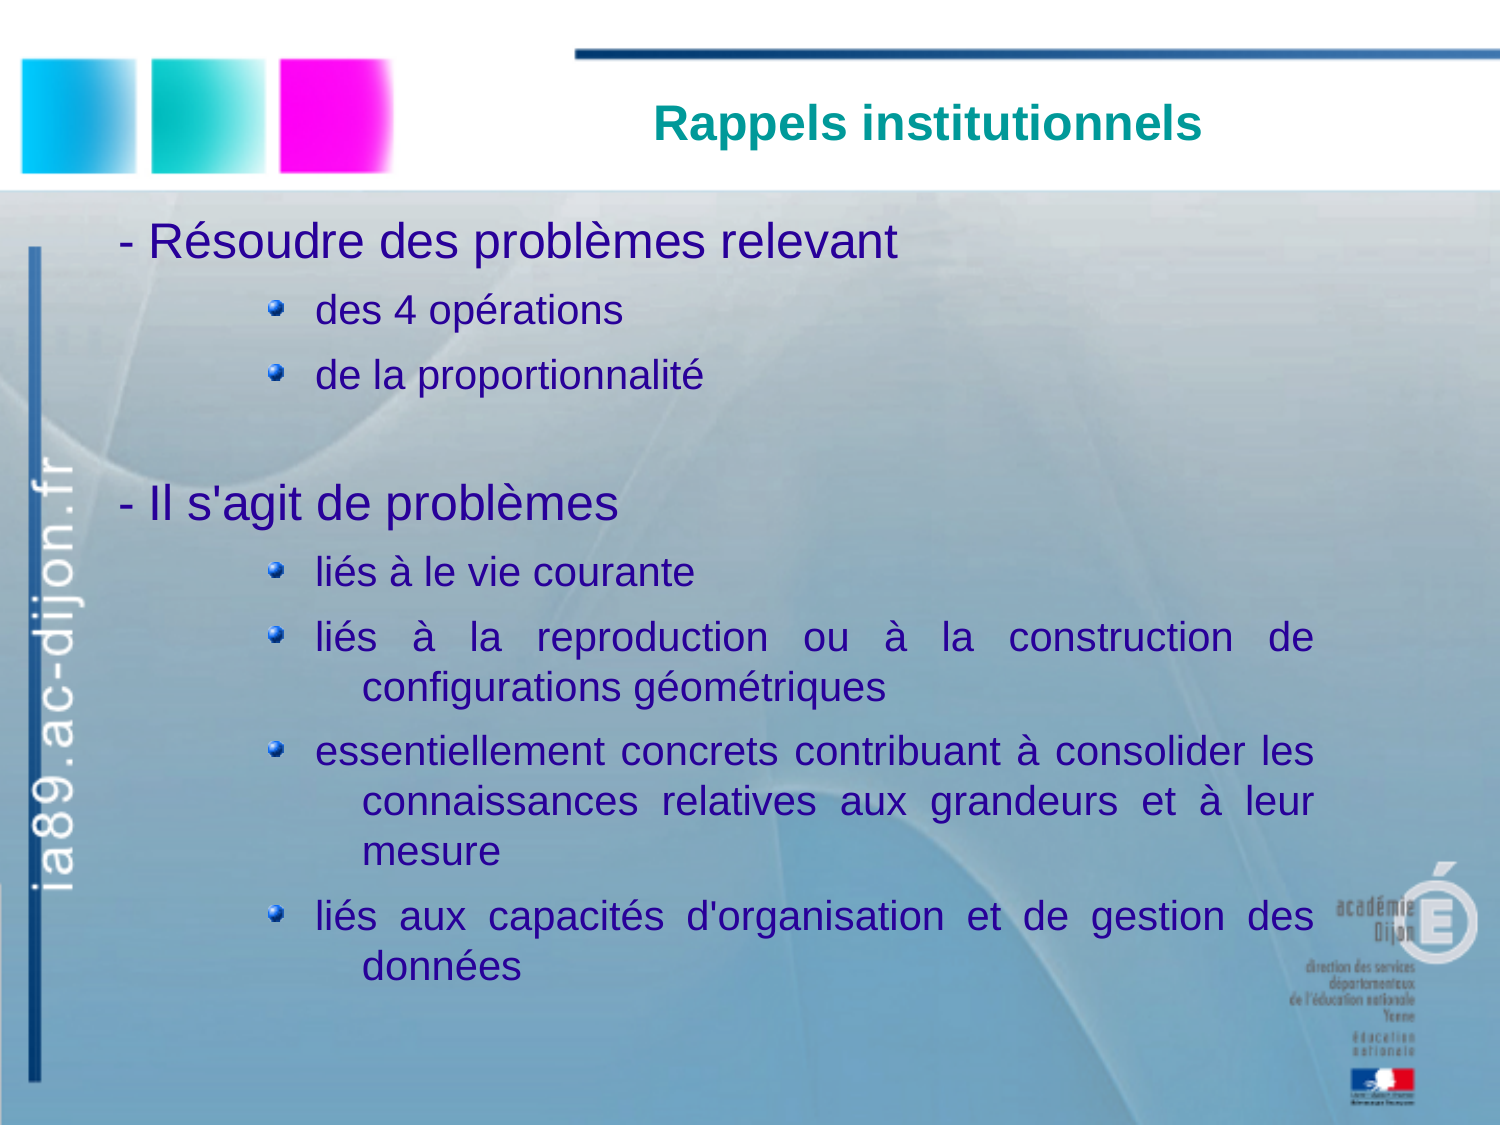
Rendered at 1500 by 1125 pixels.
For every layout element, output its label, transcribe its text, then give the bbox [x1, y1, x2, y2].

text_box Rappels institutionnels [454, 82, 1404, 159]
list - Résoudre des problèmes relevant des 4 opérations de la proportionnalité - Il s'agit de problèmes liés à le vie courante liés à la reproduction ou à la construction de configurations géométriques essentiellement concrets contribuant à consolider les connaissances relatives aux grandeurs et à leur mesure liés aux capacités d'organisation et de gestion des données [118, 208, 1316, 1016]
picture [0, 0, 1500, 1125]
